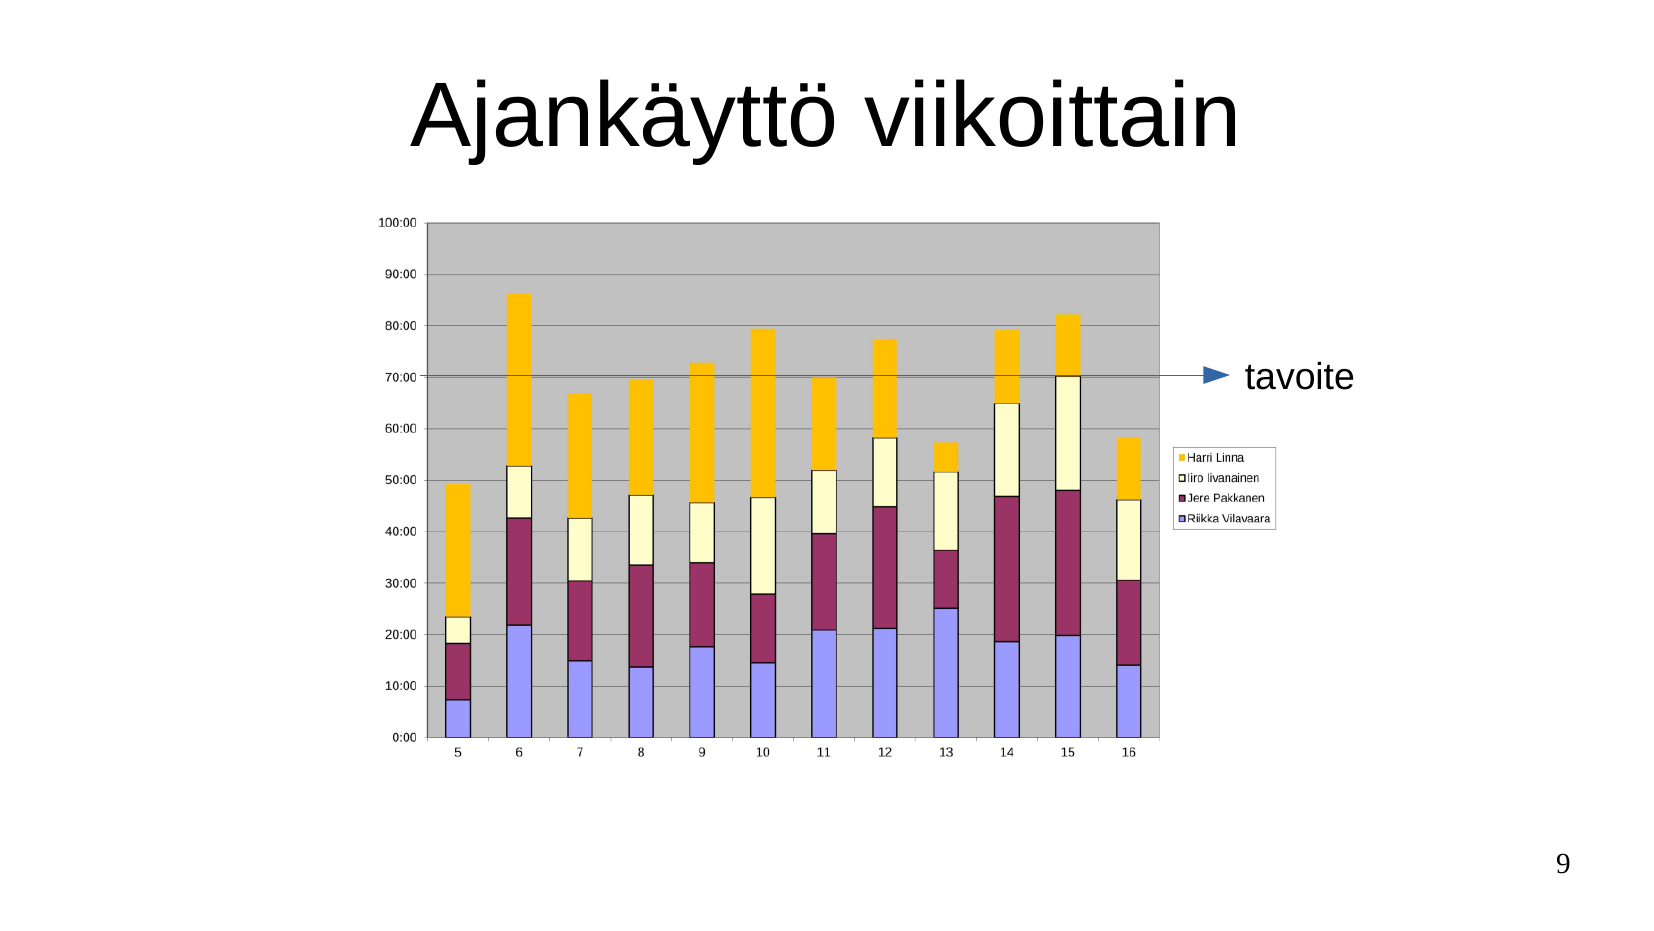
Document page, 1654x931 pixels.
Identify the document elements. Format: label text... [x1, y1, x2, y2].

text_box tavoite [1230, 348, 1411, 406]
title Ajankäyttö viikoittain [82, 37, 1571, 193]
picture [376, 217, 1277, 758]
